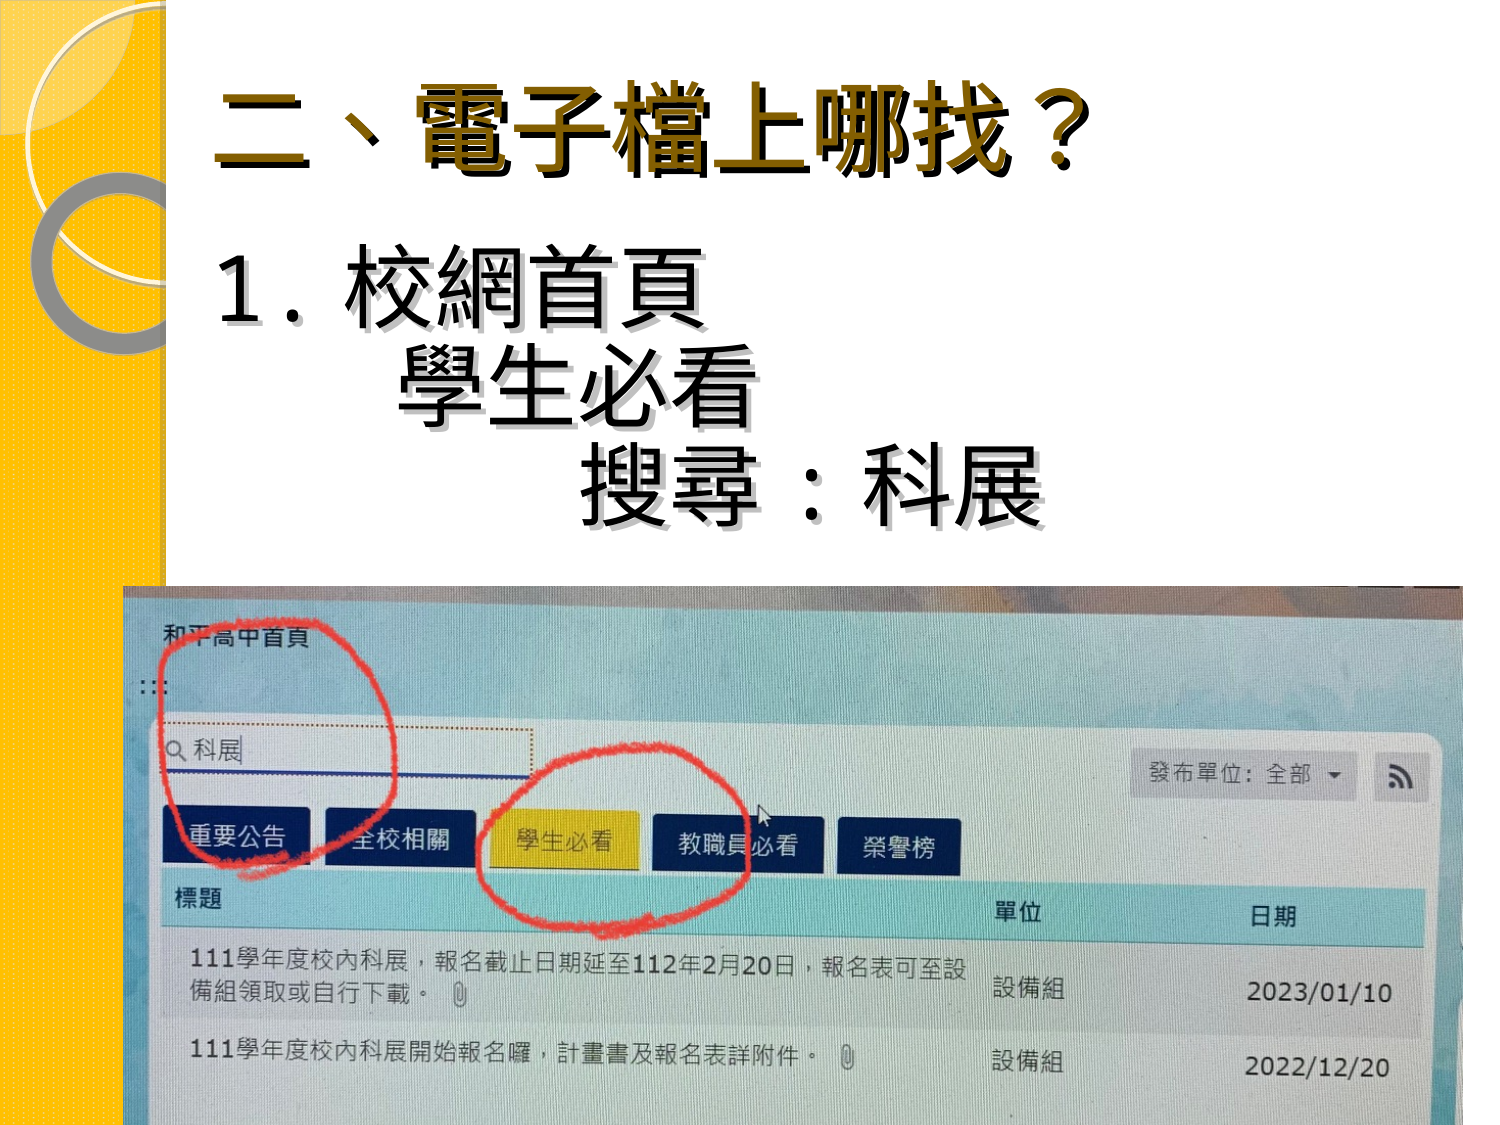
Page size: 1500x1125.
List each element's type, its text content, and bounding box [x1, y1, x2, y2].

text_box 1.校網首頁 學生必看 搜尋:科展 [195, 218, 1421, 563]
picture [123, 586, 1463, 1125]
title 二、電子檔上哪找？ [194, 31, 1420, 219]
